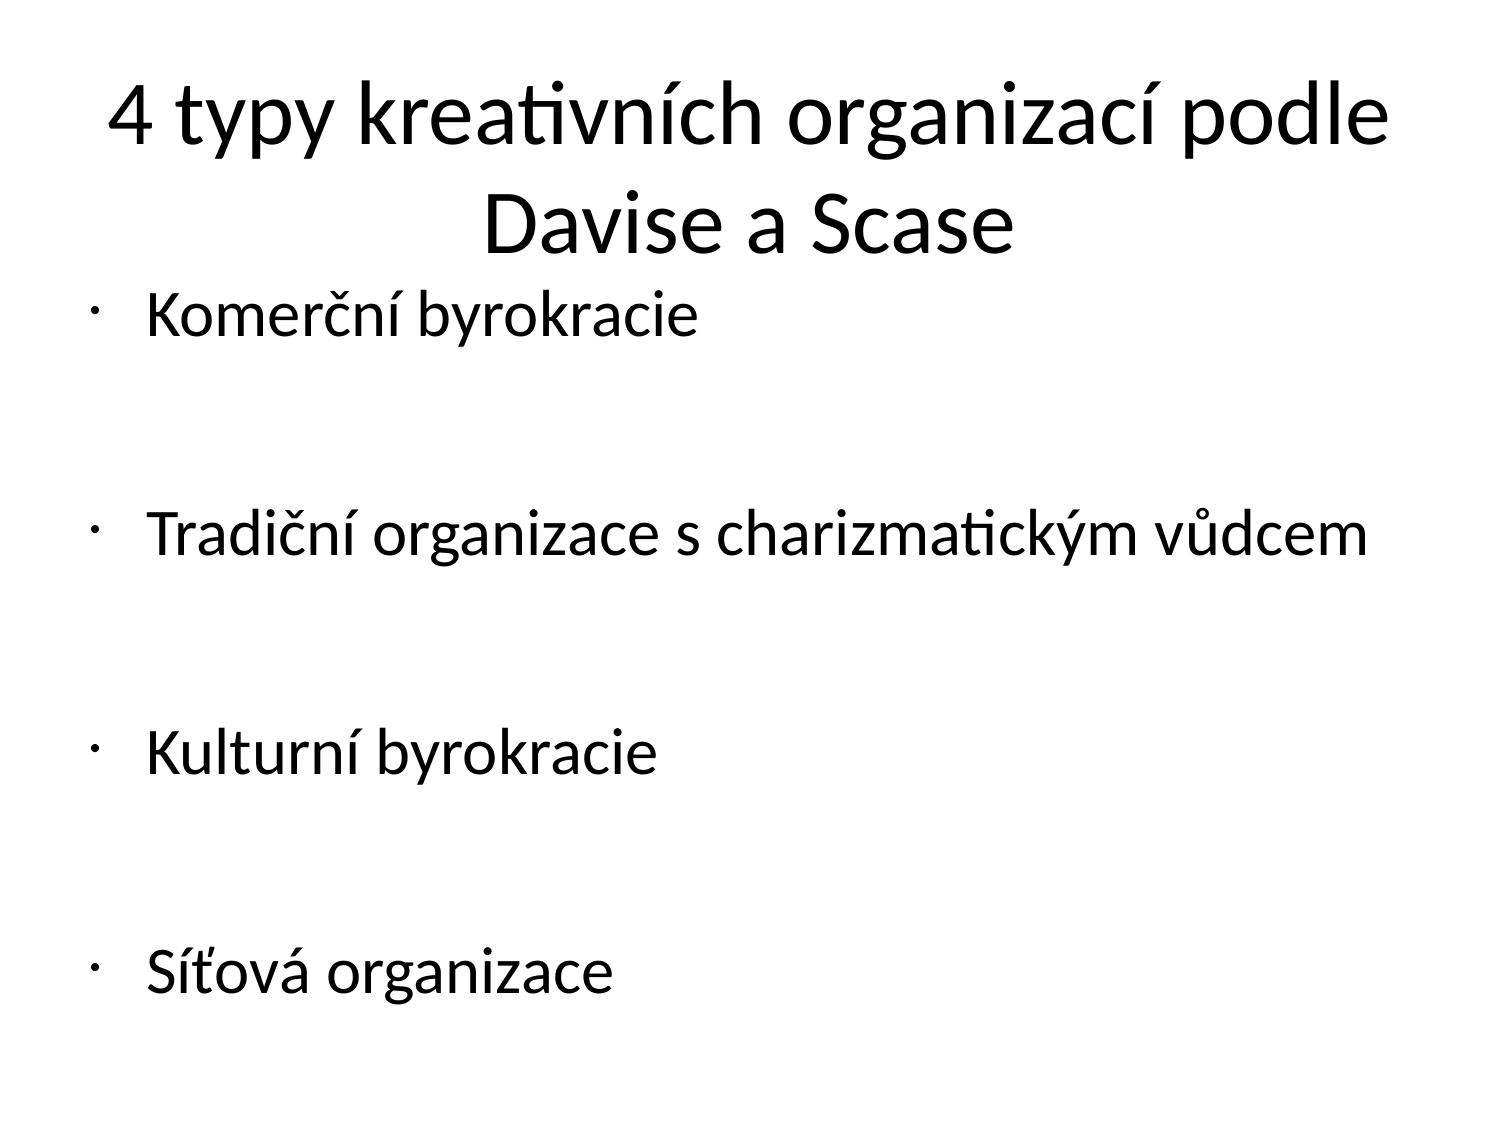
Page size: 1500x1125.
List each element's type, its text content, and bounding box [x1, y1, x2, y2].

list Komerční byrokracie Tradiční organizace s charizmatickým vůdcem Kulturní byrokracie Síťová organizace [75, 262, 1425, 1005]
title 4 typy kreativních organizací podle Davise a Scase [75, 45, 1425, 233]
